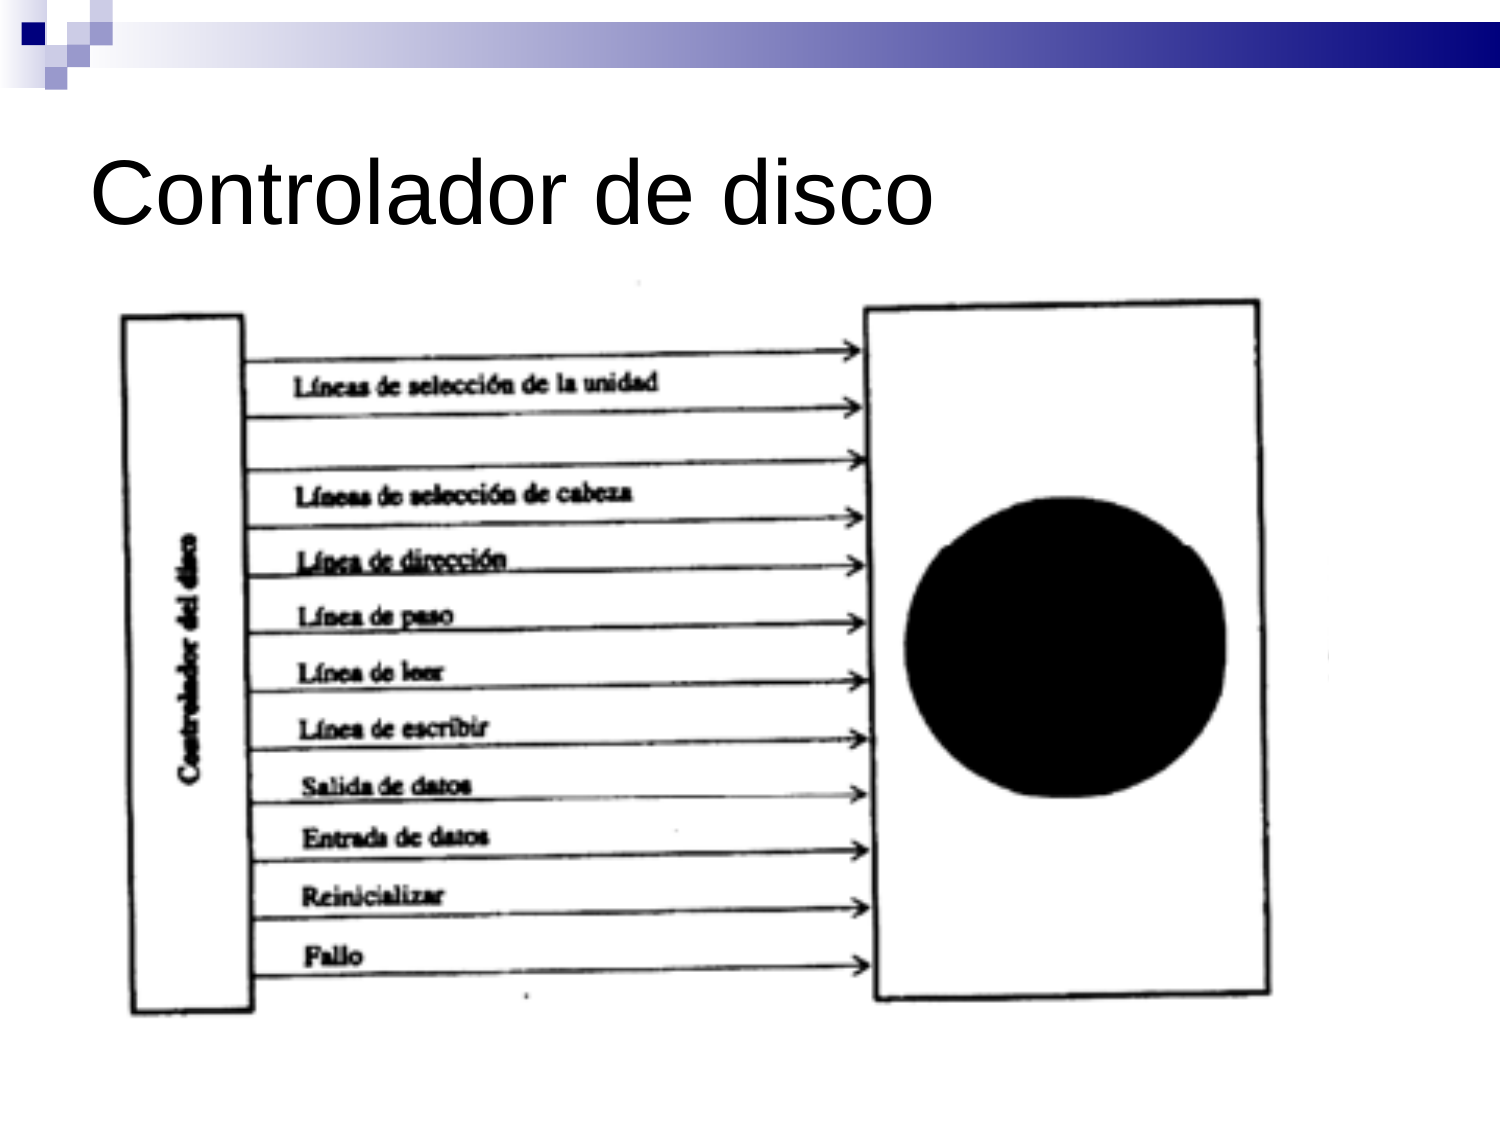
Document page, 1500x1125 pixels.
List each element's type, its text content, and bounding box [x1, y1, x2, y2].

title Controlador de disco [75, 75, 1426, 301]
picture [41, 278, 1329, 1043]
